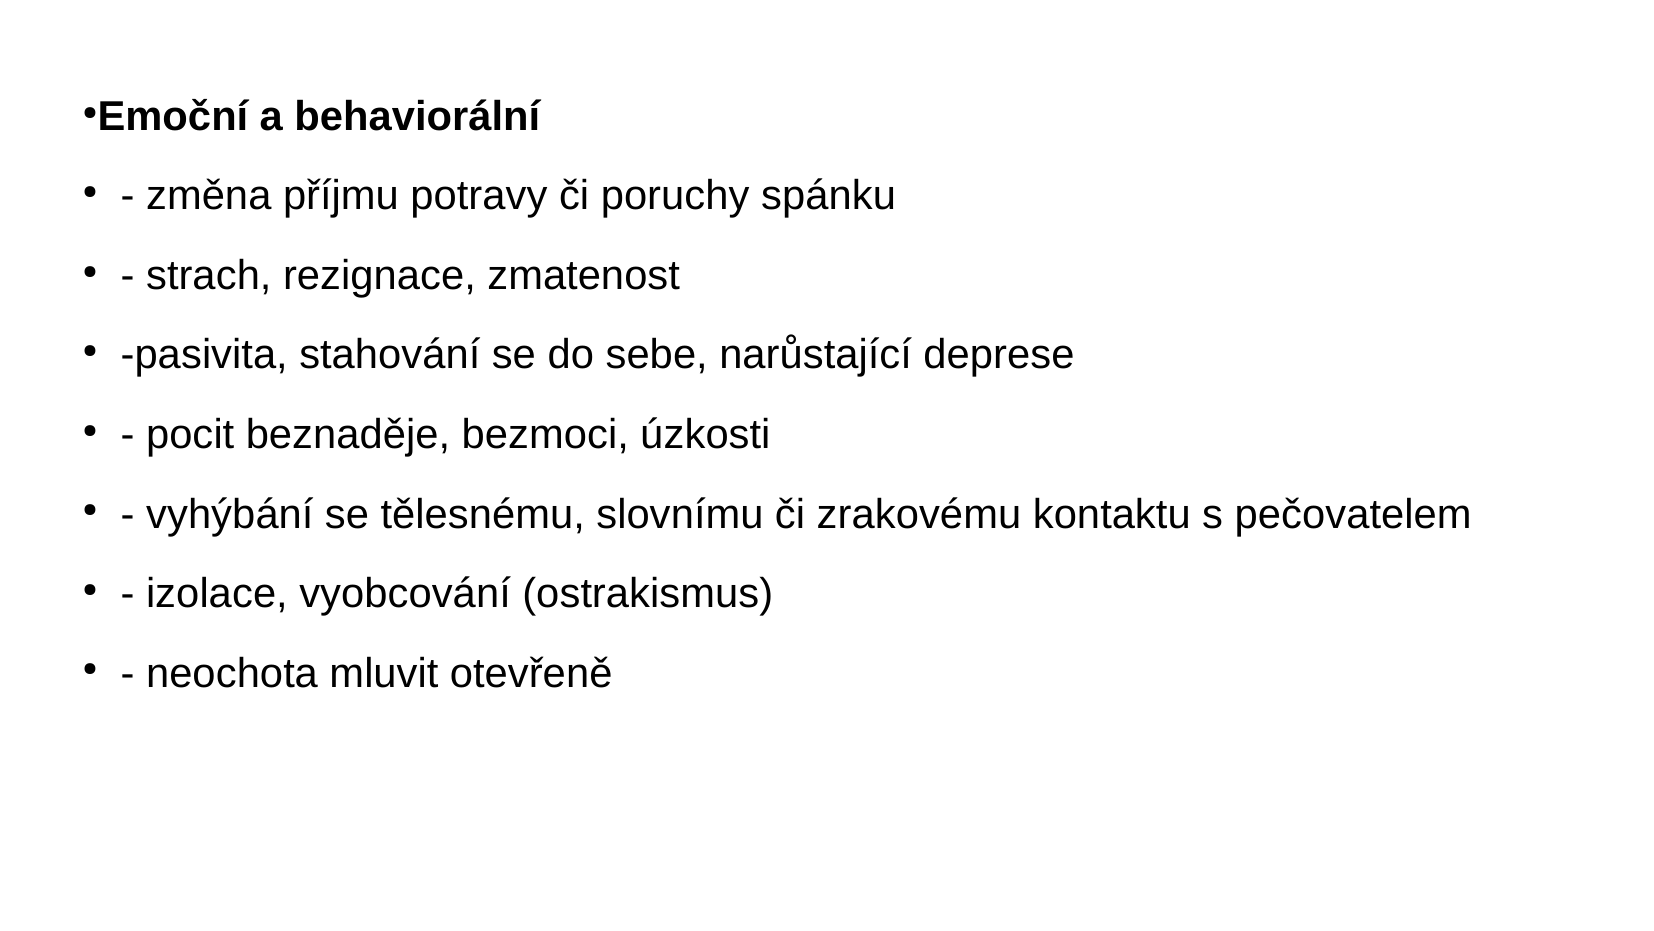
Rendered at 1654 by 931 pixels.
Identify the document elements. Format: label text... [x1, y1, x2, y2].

list Emoční a behaviorální - změna příjmu potravy či poruchy spánku - strach, rezignace, zmatenost -pasivita, stahování se do sebe, narůstající deprese - pocit beznaděje, bezmoci, úzkosti - vyhýbání se tělesnému, slovnímu či zrakovému kontaktu s pečovatelem - izolace, vyobcování (ostrakismus) - neochota mluvit otevřeně [82, 88, 1571, 758]
